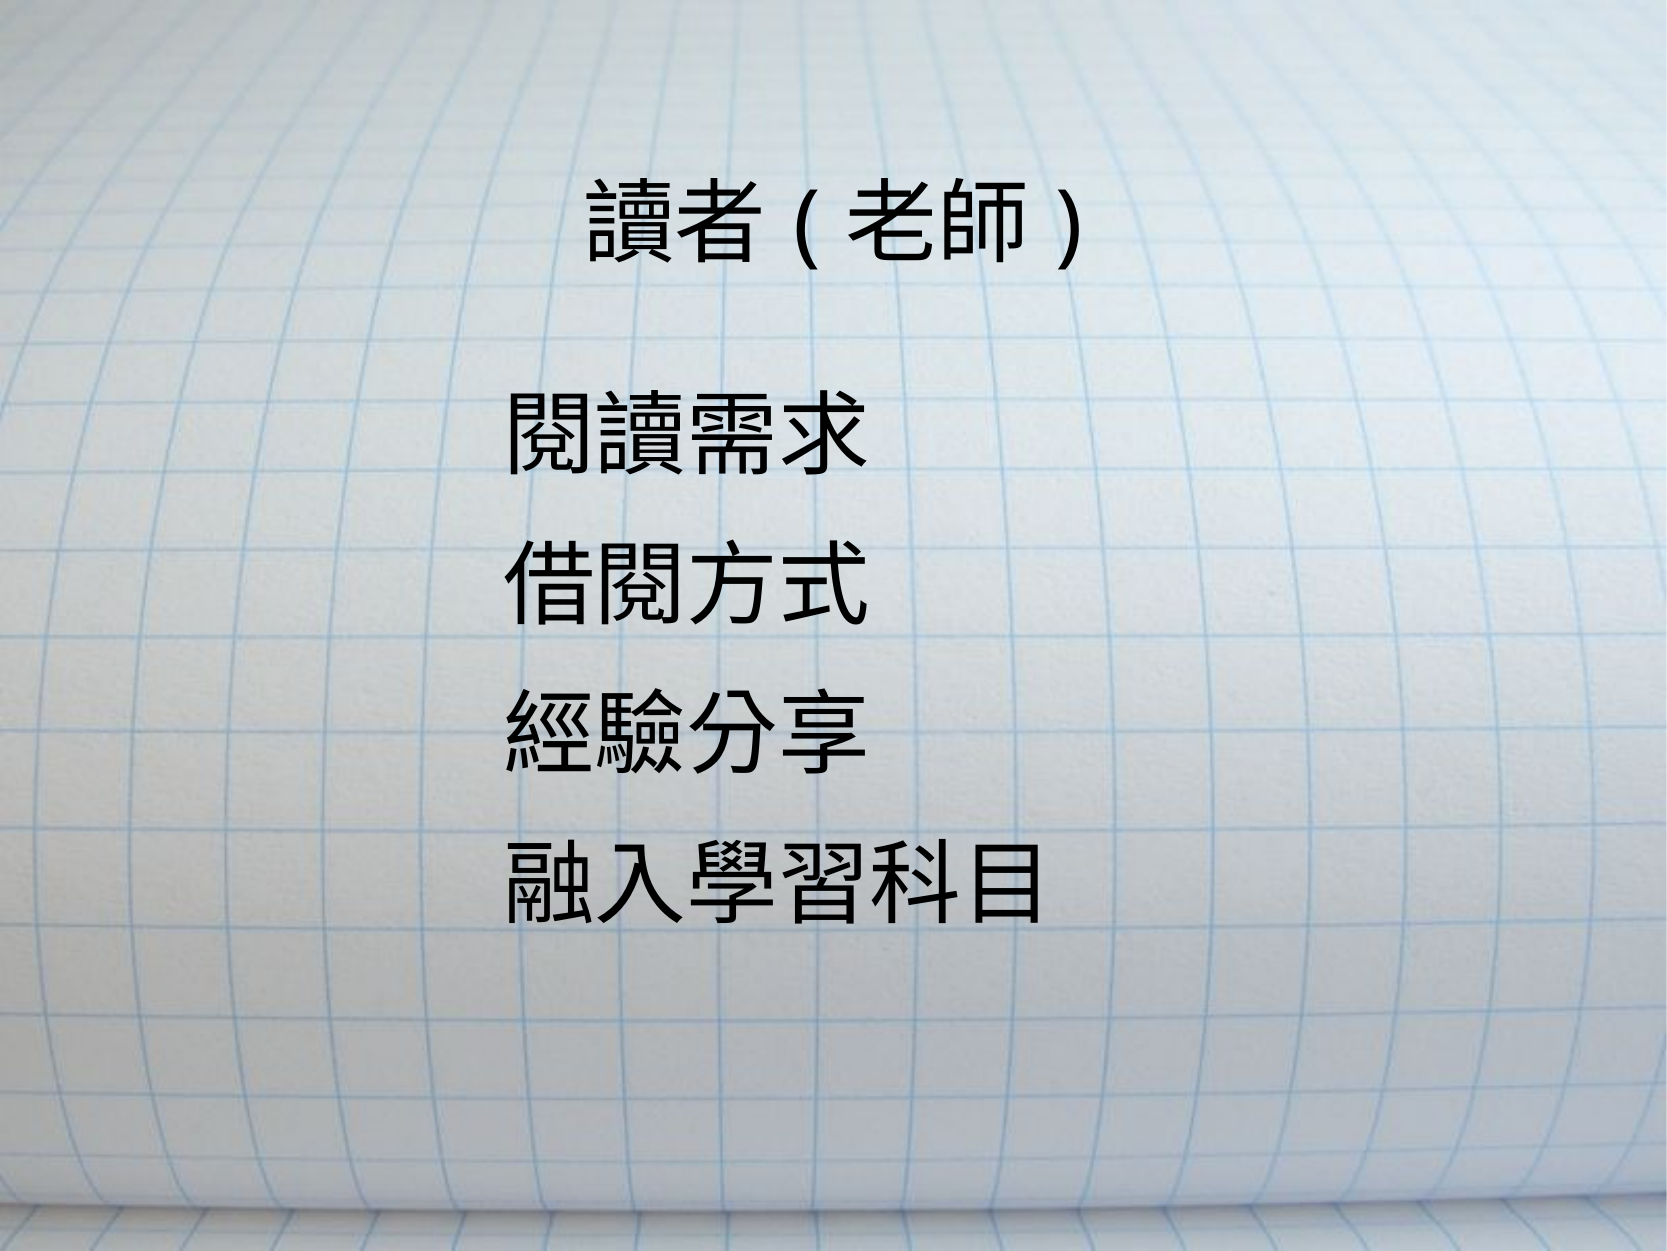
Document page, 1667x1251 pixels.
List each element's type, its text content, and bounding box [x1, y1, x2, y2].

title 讀者(老師) [124, 105, 1542, 326]
picture [0, 0, 1667, 1251]
list 閱讀需求 借閱方式 經驗分享 融入學習科目 [124, 360, 1542, 1097]
